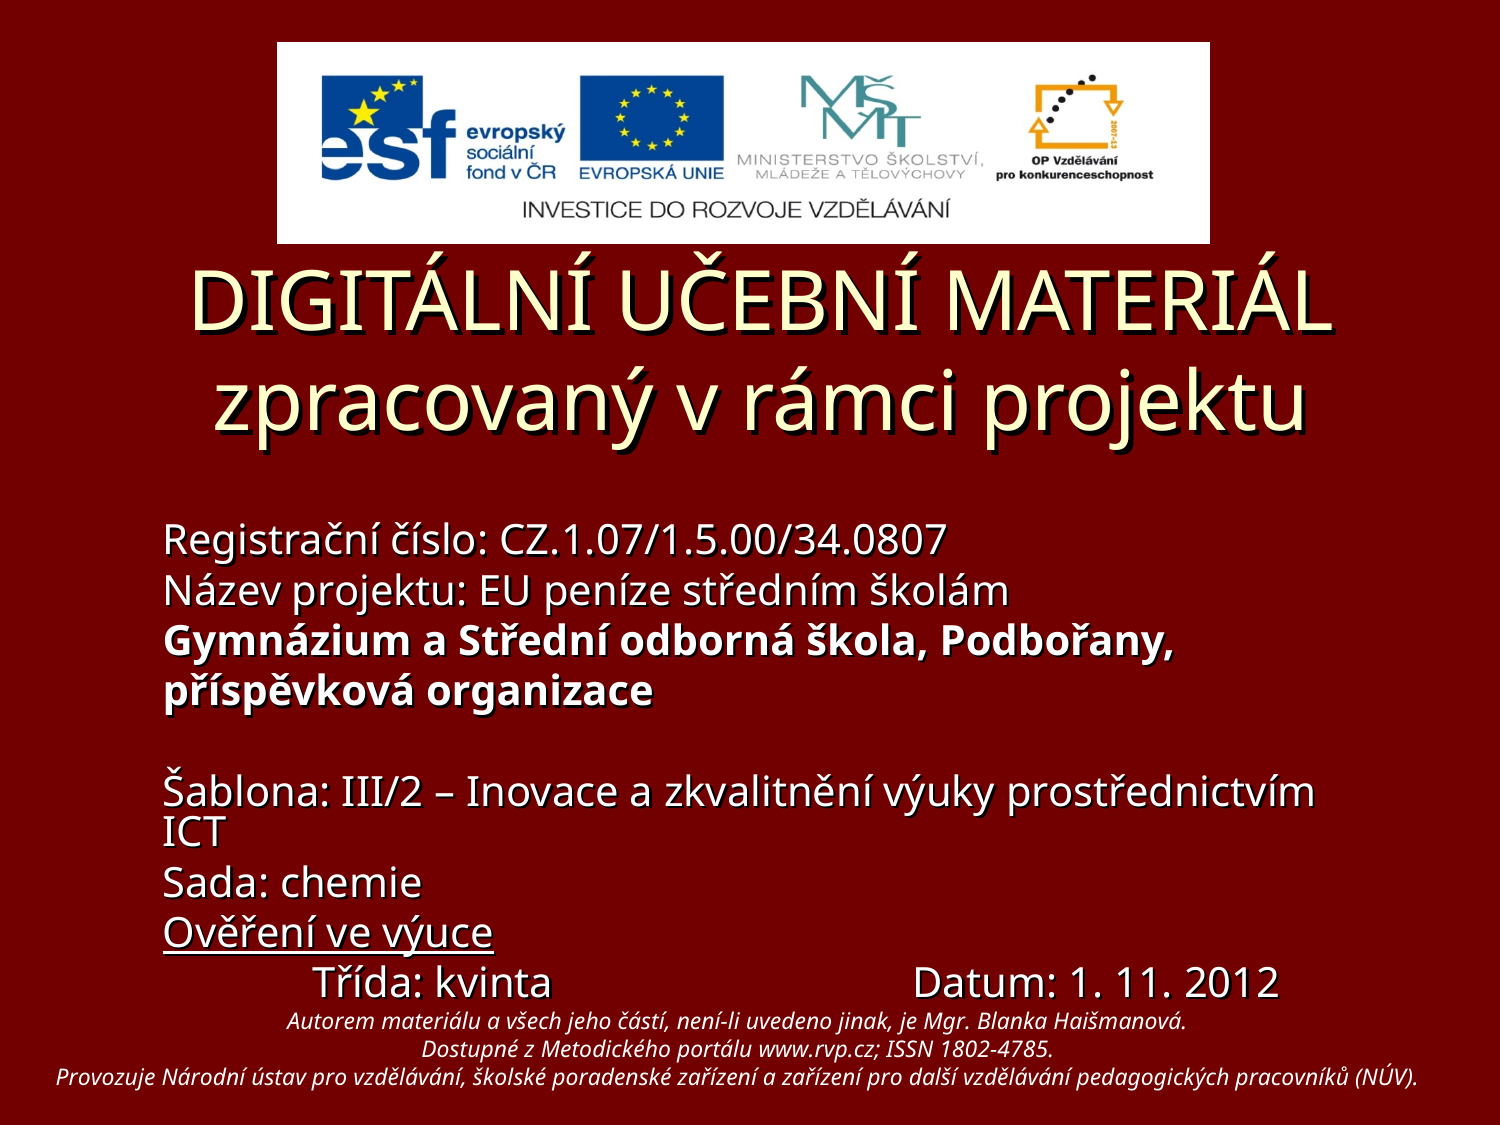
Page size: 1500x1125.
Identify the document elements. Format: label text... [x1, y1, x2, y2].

picture [277, 42, 1210, 244]
title DIGITÁLNÍ UČEBNÍ MATERIÁL zpracovaný v rámci projektu [159, 239, 1364, 455]
text_box Autorem materiálu a všech jeho částí, není-li uvedeno jinak, je Mgr. Blanka Haišmanová. Dostupné z Metodického portálu www.rvp.cz; ISSN 1802-4785. Provozuje Národní ústav pro vzdělávání, školské poradenské zařízení a zařízení pro další vzdělávání pedagogických pracovníků (NÚV). [29, 999, 1448, 1098]
text_box Registrační číslo: CZ.1.07/1.5.00/34.0807 Název projektu: EU peníze středním školám Gymnázium a Střední odborná škola, Podbořany, příspěvková organizace Šablona: III/2 – Inovace a zkvalitnění výuky prostřednictvím ICT Sada: chemie Ověření ve výuce Třída: kvinta Datum: 1. 11. 2012 [147, 515, 1376, 999]
